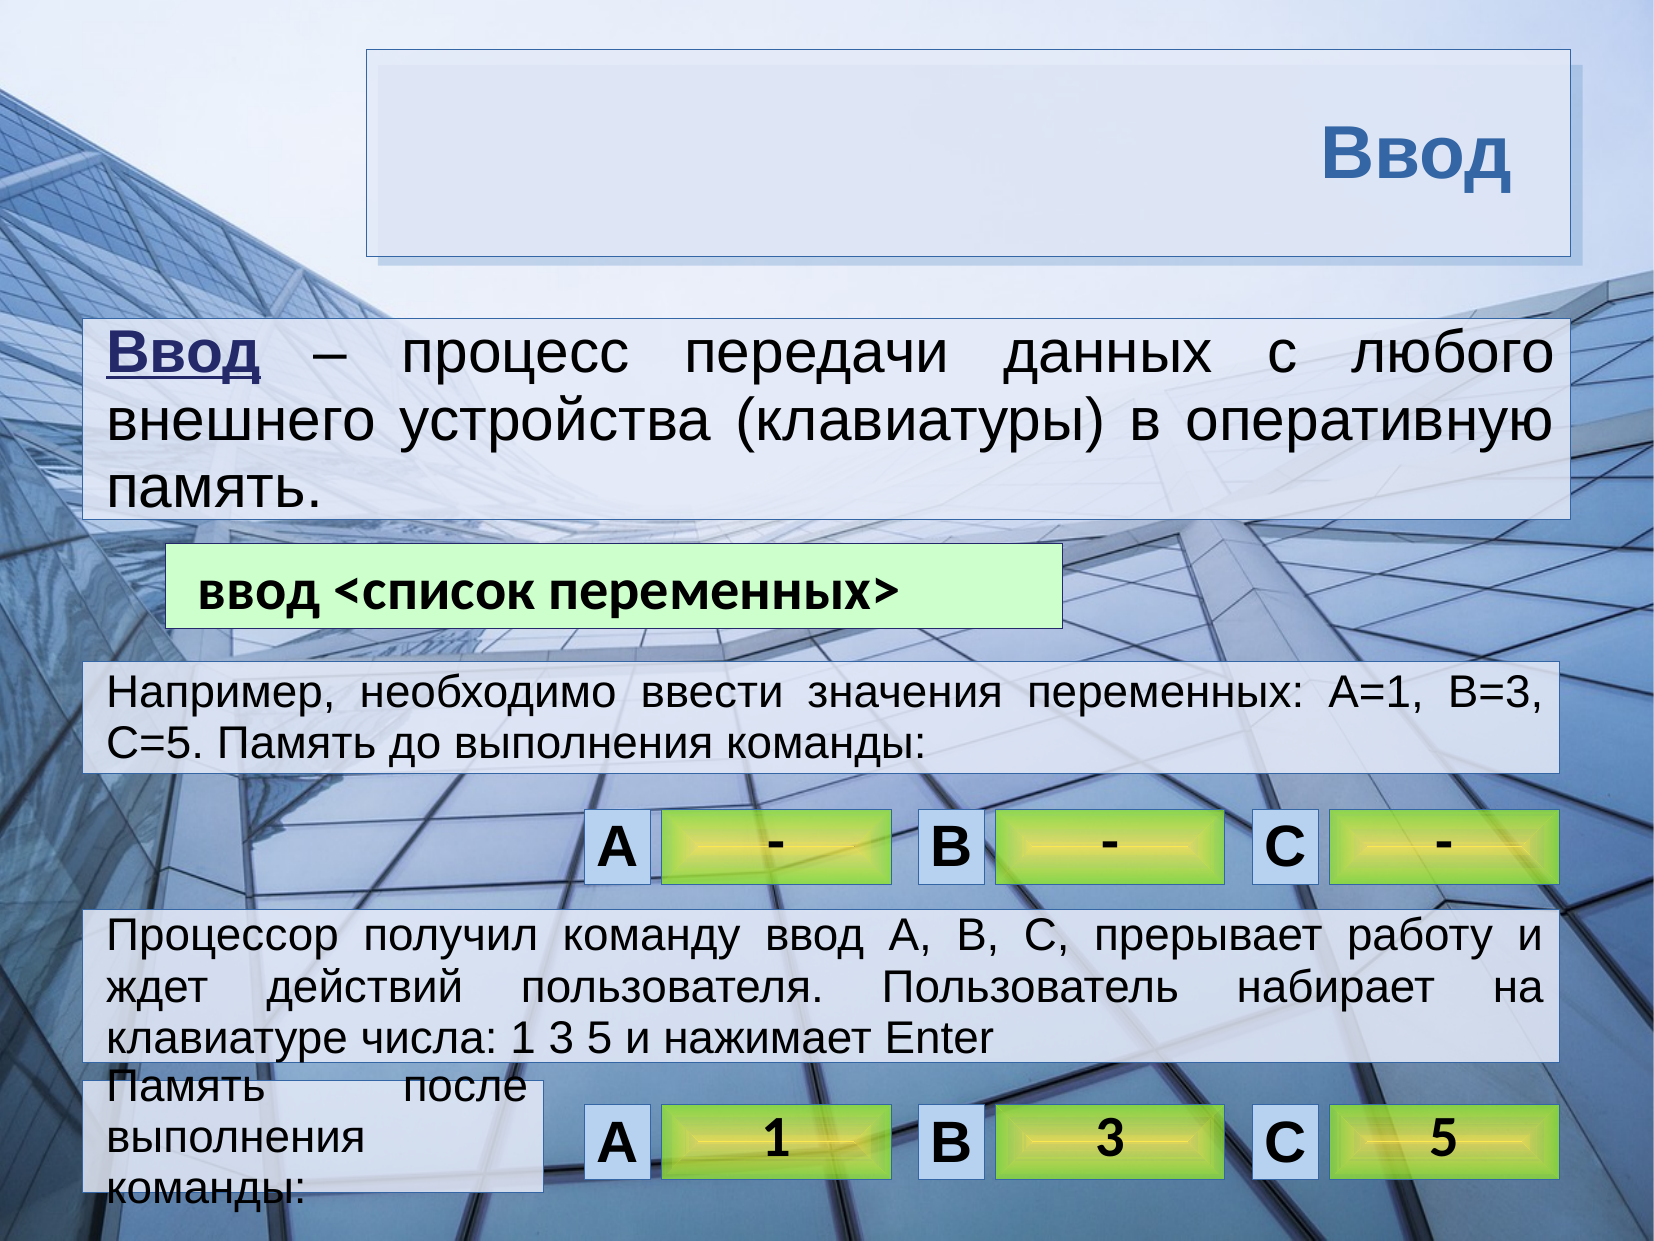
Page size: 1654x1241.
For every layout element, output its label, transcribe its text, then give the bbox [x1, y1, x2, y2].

text_box A [584, 809, 651, 885]
text_box C [1252, 1104, 1319, 1180]
text_box 1 [661, 1104, 892, 1180]
text_box - [995, 809, 1225, 885]
title Ввод [366, 49, 1571, 257]
text_box [377, 64, 1583, 266]
text_box - [661, 809, 892, 885]
text_box 3 [995, 1104, 1225, 1180]
text_box 5 [1329, 1104, 1560, 1180]
text_box Процессор получил команду ввод А, В, С, прерывает работу и ждет действий пользователя. Пользователь набирает на клавиатуре числа: 1 3 5 и нажимает Enter [82, 909, 1560, 1063]
text_box B [918, 1104, 985, 1180]
text_box A [584, 1104, 651, 1180]
text_box Например, необходимо ввести значения переменных: А=1, В=3, С=5. Память до выполнения команды: [82, 661, 1560, 774]
text_box B [918, 809, 985, 885]
picture [0, 0, 1654, 1241]
text_box Память после выполнения команды: [82, 1080, 544, 1193]
text_box - [1329, 809, 1560, 885]
text_box ввод <список переменных> [165, 543, 1063, 629]
text_box Ввод – процесс передачи данных с любого внешнего устройства (клавиатуры) в оперативную память. [82, 318, 1571, 520]
text_box C [1252, 809, 1319, 885]
